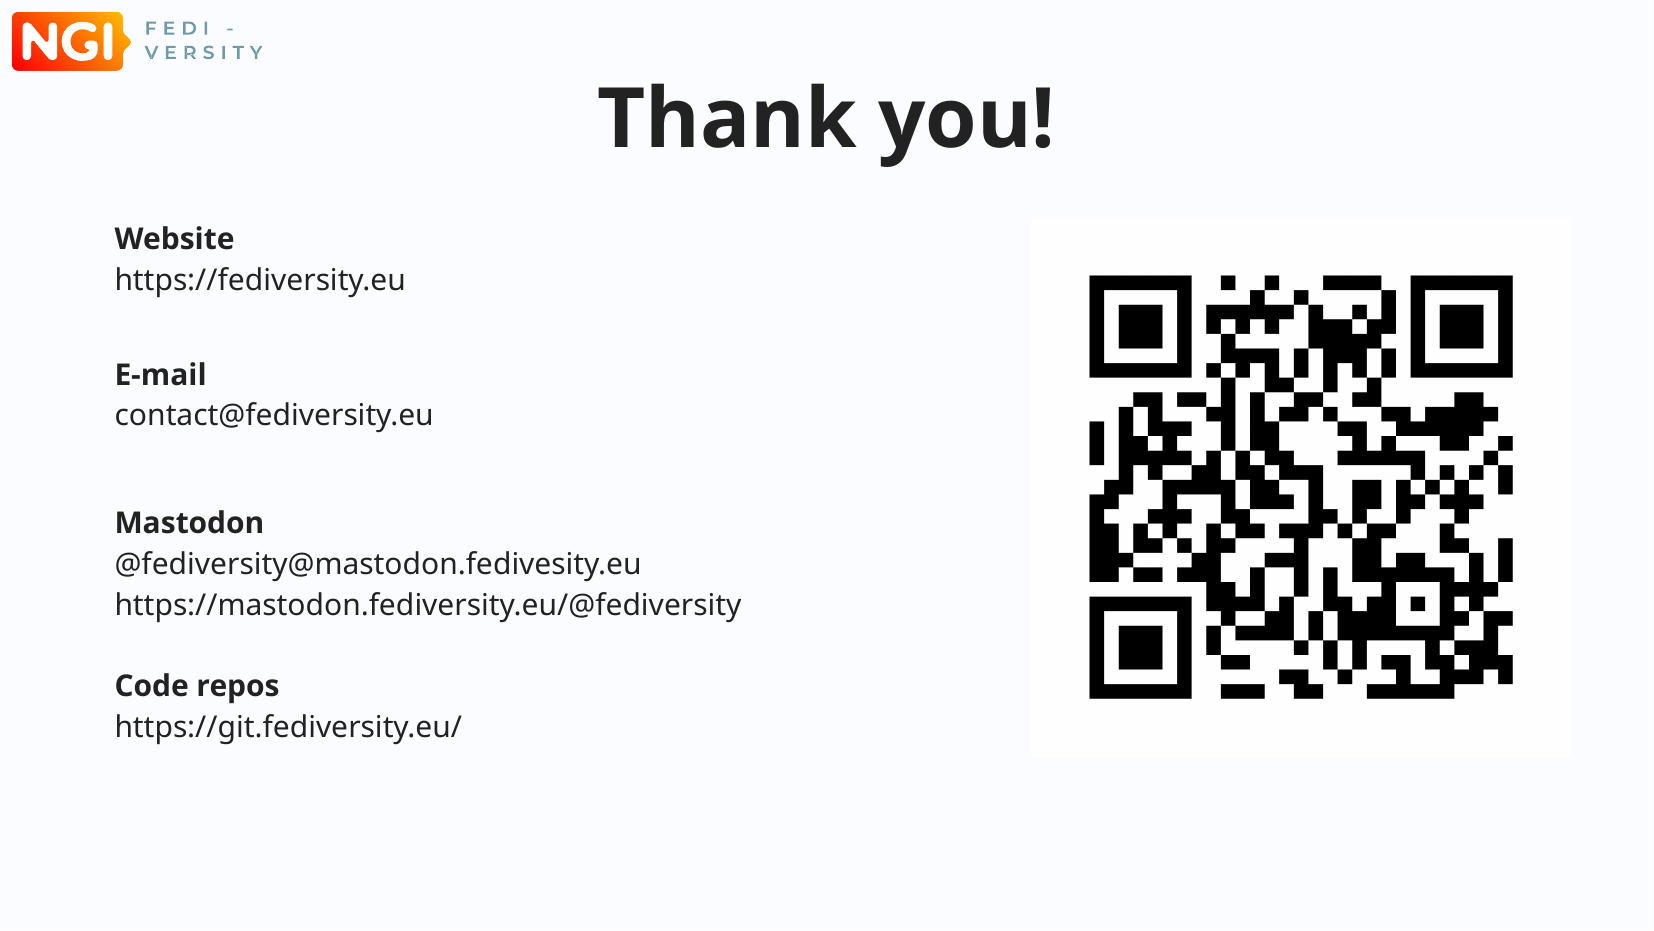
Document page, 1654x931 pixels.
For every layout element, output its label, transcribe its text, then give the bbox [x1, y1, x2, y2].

title Thank you! [82, 37, 1571, 193]
list Website https://fediversity.eu E-mail contact@fediversity.eu Mastodon @fediversity@mastodon.fedivesity.eu https://mastodon.fediversity.eu/@fediversity Code repos https://git.fediversity.eu/ [82, 217, 1031, 758]
picture [1031, 217, 1571, 758]
